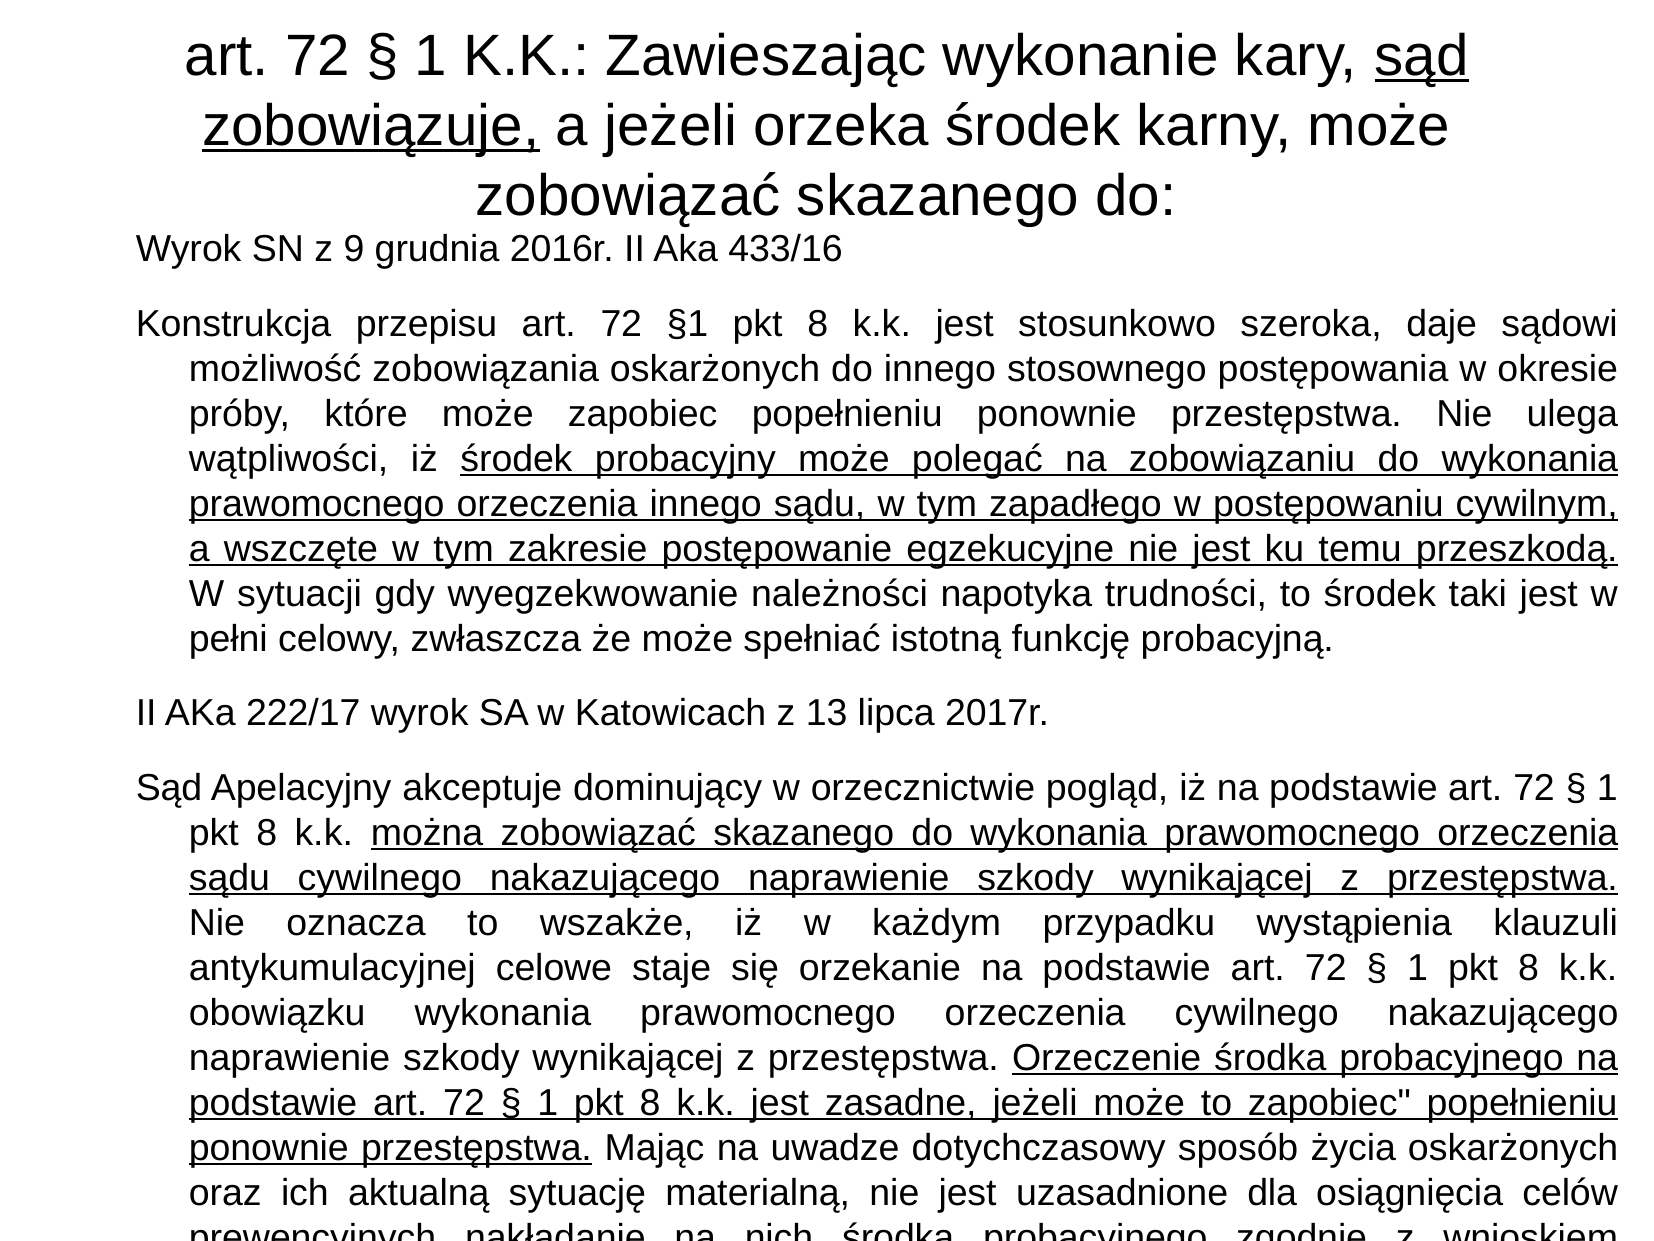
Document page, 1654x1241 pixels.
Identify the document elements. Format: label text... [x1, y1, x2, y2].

list Wyrok SN z 9 grudnia 2016r. II Aka 433/16 Konstrukcja przepisu art. 72 §1 pkt 8 k.k. jest stosunkowo szeroka, daje sądowi możliwość zobowiązania oskarżonych do innego stosownego postępowania w okresie próby, które może zapobiec popełnieniu ponownie przestępstwa. Nie ulega wątpliwości, iż środek probacyjny może polegać na zobowiązaniu do wykonania prawomocnego orzeczenia innego sądu, w tym zapadłego w postępowaniu cywilnym, a wszczęte w tym zakresie postępowanie egzekucyjne nie jest ku temu przeszkodą. W sytuacji gdy wyegzekwowanie należności napotyka trudności, to środek taki jest w pełni celowy, zwłaszcza że może spełniać istotną funkcję probacyjną. II AKa 222/17 wyrok SA w Katowicach z 13 lipca 2017r. Sąd Apelacyjny akceptuje dominujący w orzecznictwie pogląd, iż na podstawie art. 72 § 1 pkt 8 k.k. można zobowiązać skazanego do wykonania prawomocnego orzeczenia sądu cywilnego nakazującego naprawienie szkody wynikającej z przestępstwa. Nie oznacza to wszakże, iż w każdym przypadku wystąpienia klauzuli antykumulacyjnej celowe staje się orzekanie na podstawie art. 72 § 1 pkt 8 k.k. obowiązku wykonania prawomocnego orzeczenia cywilnego nakazującego naprawienie szkody wynikającej z przestępstwa. Orzeczenie środka probacyjnego na podstawie art. 72 § 1 pkt 8 k.k. jest zasadne, jeżeli może to zapobiec" popełnieniu ponownie przestępstwa. Mając na uwadze dotychczasowy sposób życia oskarżonych oraz ich aktualną sytuację materialną, nie jest uzasadnione dla osiągnięcia celów prewencyjnych nakładanie na nich środka probacyjnego zgodnie z wnioskiem oskarżyciela posiłkowego, którego prawa zostały szeroko zabezpieczone w sposób przez niego ustalony w momencie zawierania umowy kredytowej i na rzecz którego prowadzone jest postępowanie egzekucyjne. [47, 224, 1619, 1241]
title art. 72 § 1 K.K.: Zawieszając wykonanie kary, sąd zobowiązuje, a jeżeli orzeka środek karny, może zobowiązać skazanego do: [82, 17, 1571, 224]
